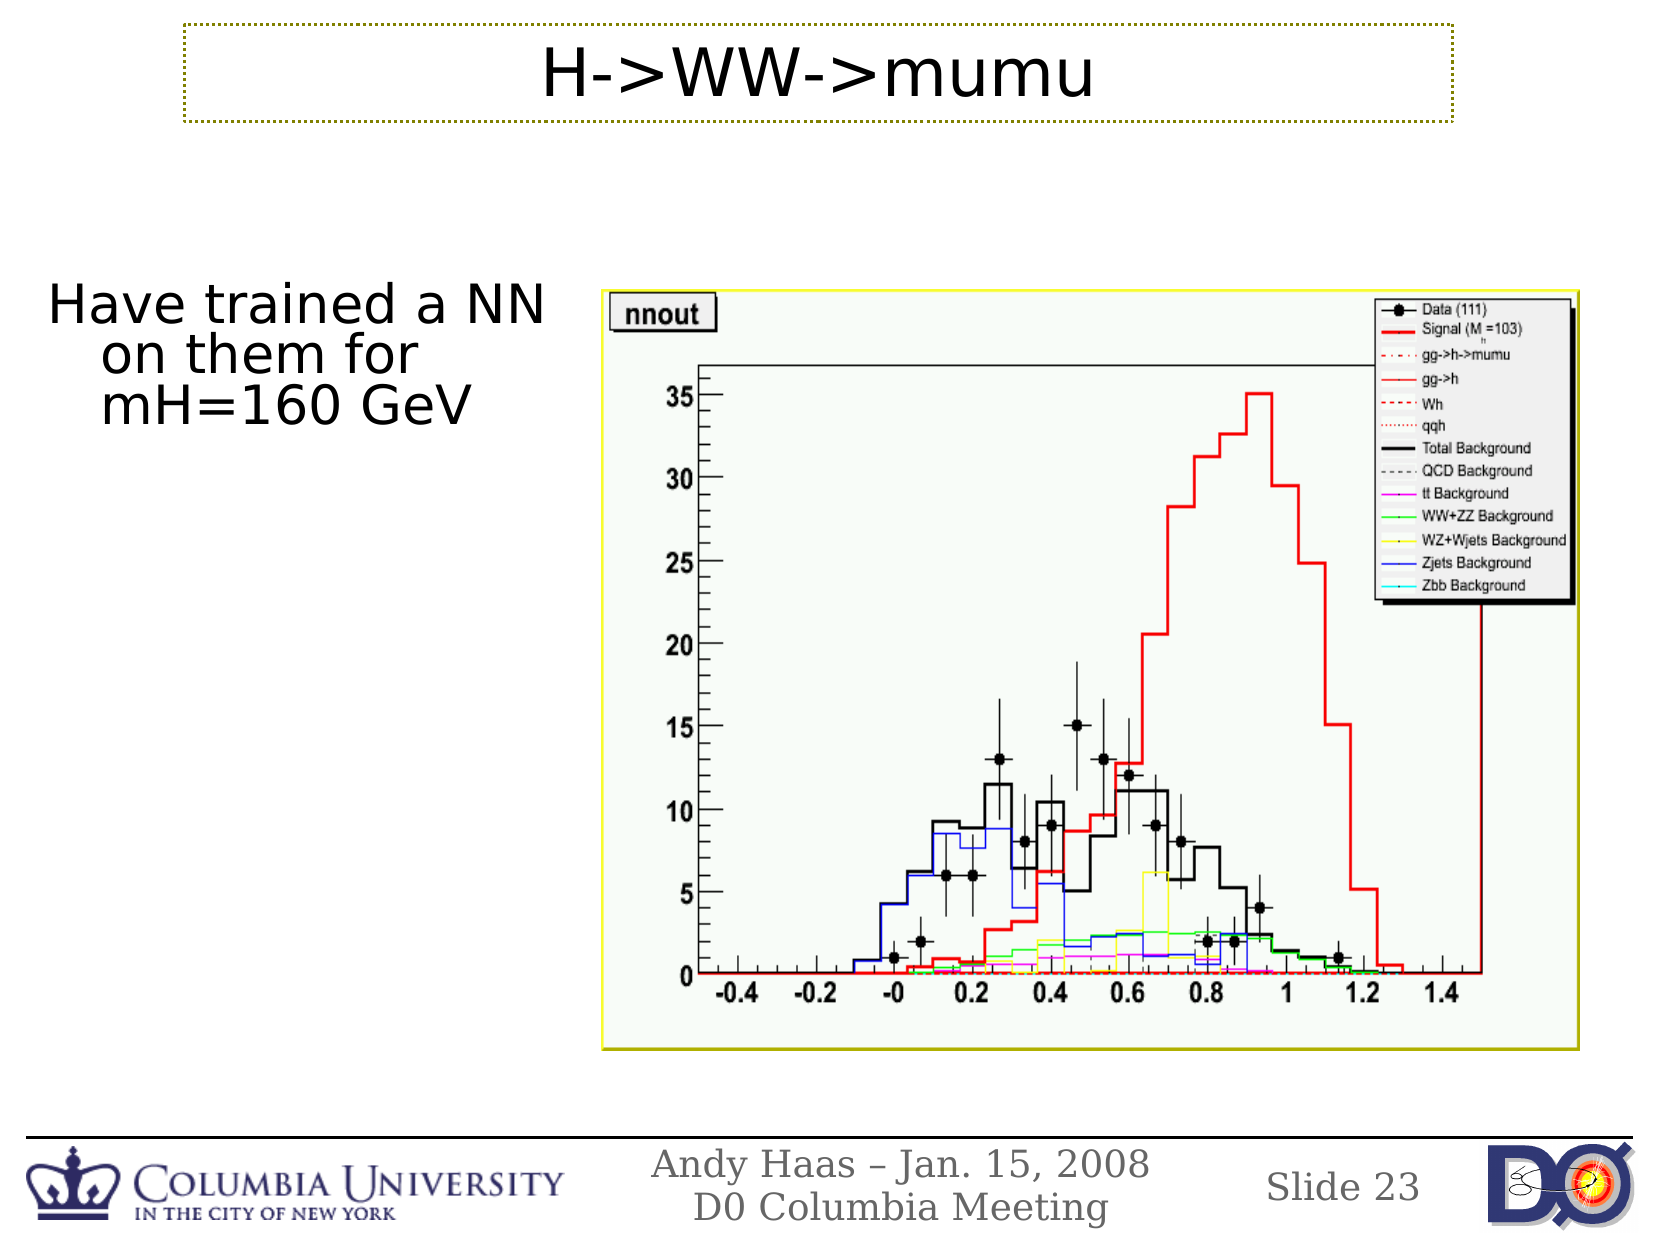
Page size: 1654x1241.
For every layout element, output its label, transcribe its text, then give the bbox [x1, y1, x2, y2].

list Have trained a NN on them for mH=160 GeV [30, 140, 585, 1125]
picture [601, 289, 1580, 1051]
picture [1479, 1140, 1639, 1233]
picture [26, 1146, 565, 1220]
title H->WW->mumu [184, 24, 1453, 122]
